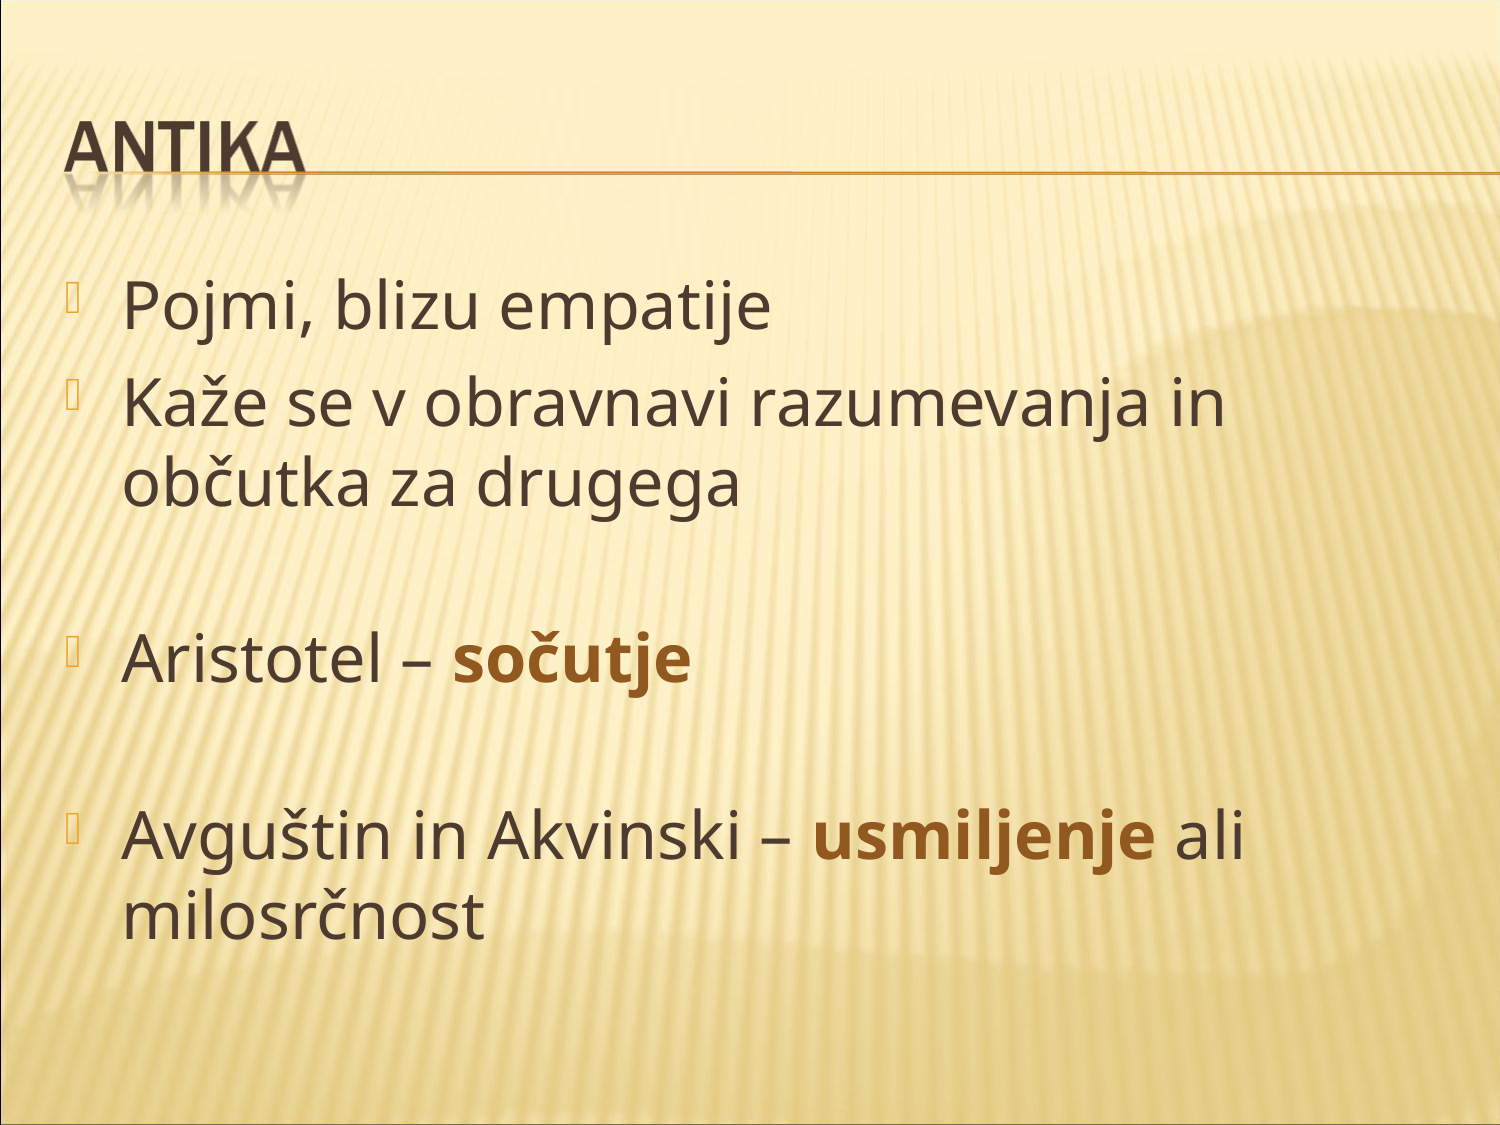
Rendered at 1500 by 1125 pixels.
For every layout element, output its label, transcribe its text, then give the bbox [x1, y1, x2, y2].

picture [0, 0, 1500, 1125]
text_box [16, 73, 1477, 264]
list Pojmi, blizu empatije Kaže se v obravnavi razumevanja in občutka za drugega Aristotel – sočutje Avguštin in Akvinski – usmiljenje ali milosrčnost [50, 254, 1476, 1057]
